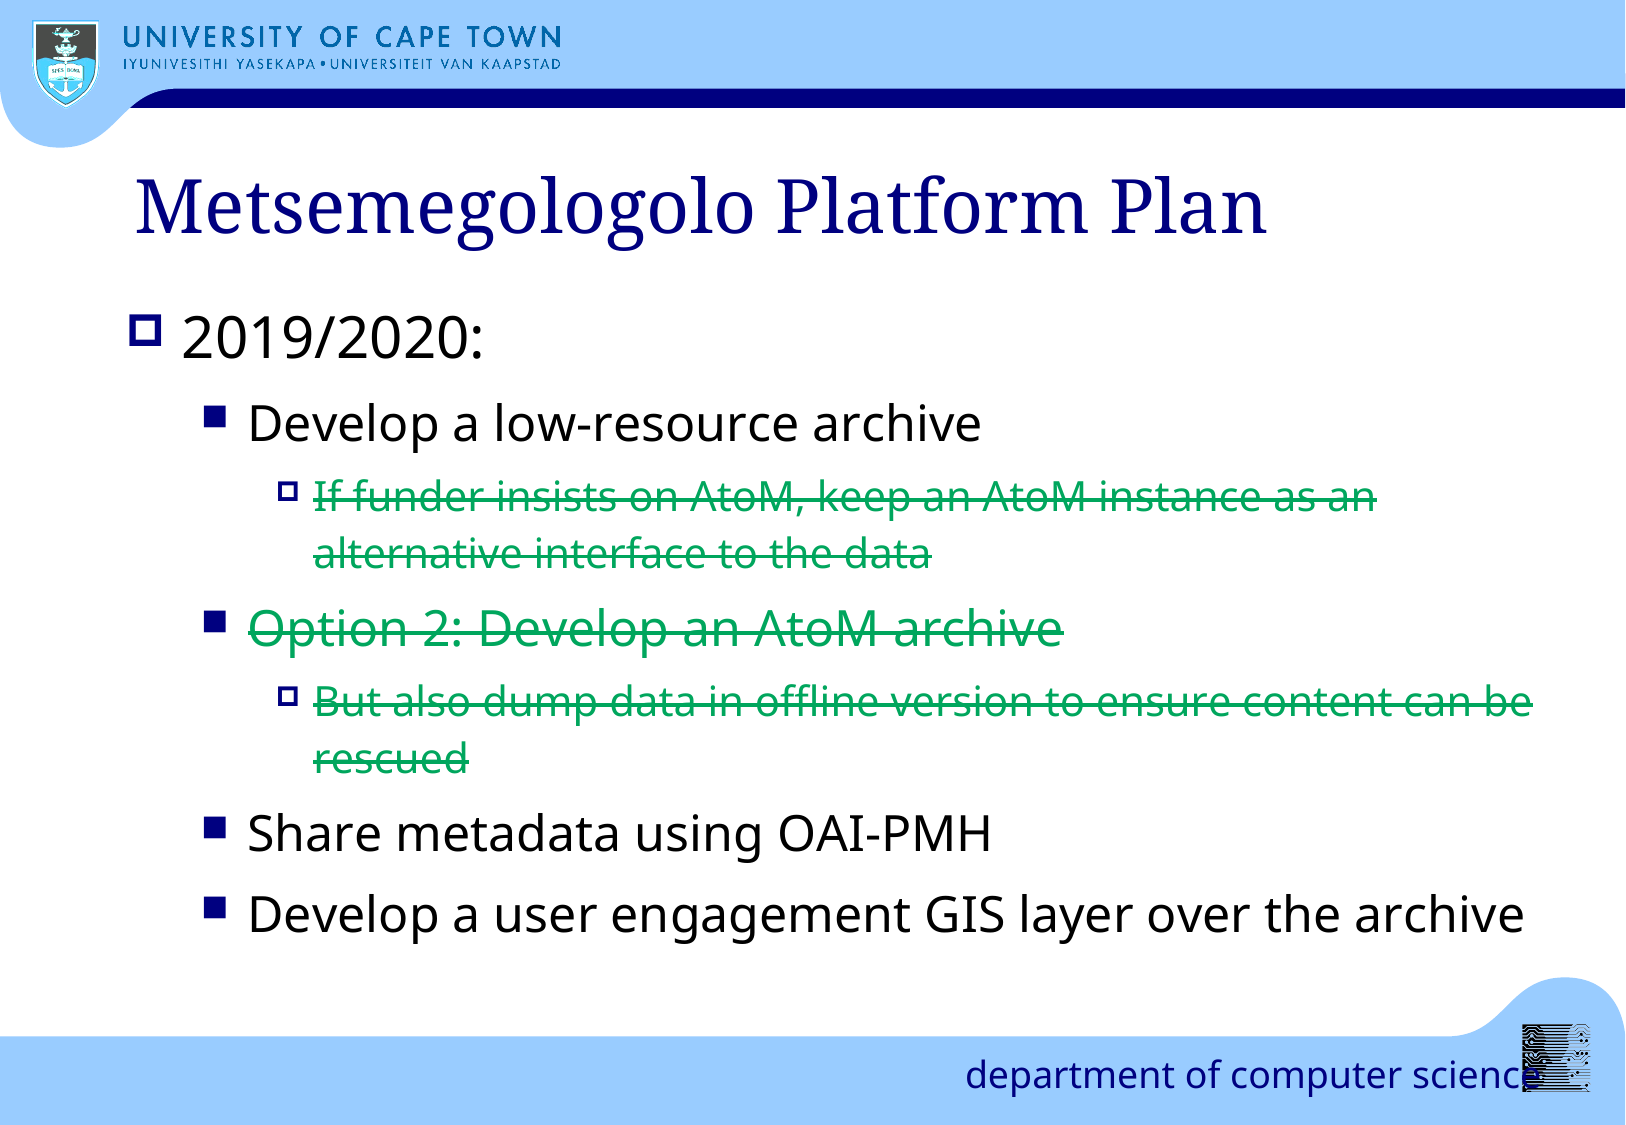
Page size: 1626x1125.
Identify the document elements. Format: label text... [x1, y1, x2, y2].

picture [1522, 1024, 1591, 1092]
picture [120, 23, 563, 71]
picture [1526, 1070, 1536, 1076]
list 2019/2020: Develop a low-resource archive If funder insists on AtoM, keep an AtoM instance as an alternative interface to the data Option 2: Develop an AtoM archive But also dump data in offline version to ensure content can be rescued Share metadata using OAI-PMH Develop a user engagement GIS layer over the archive [125, 296, 1570, 949]
title Metsemegologolo Platform Plan [134, 140, 1571, 268]
